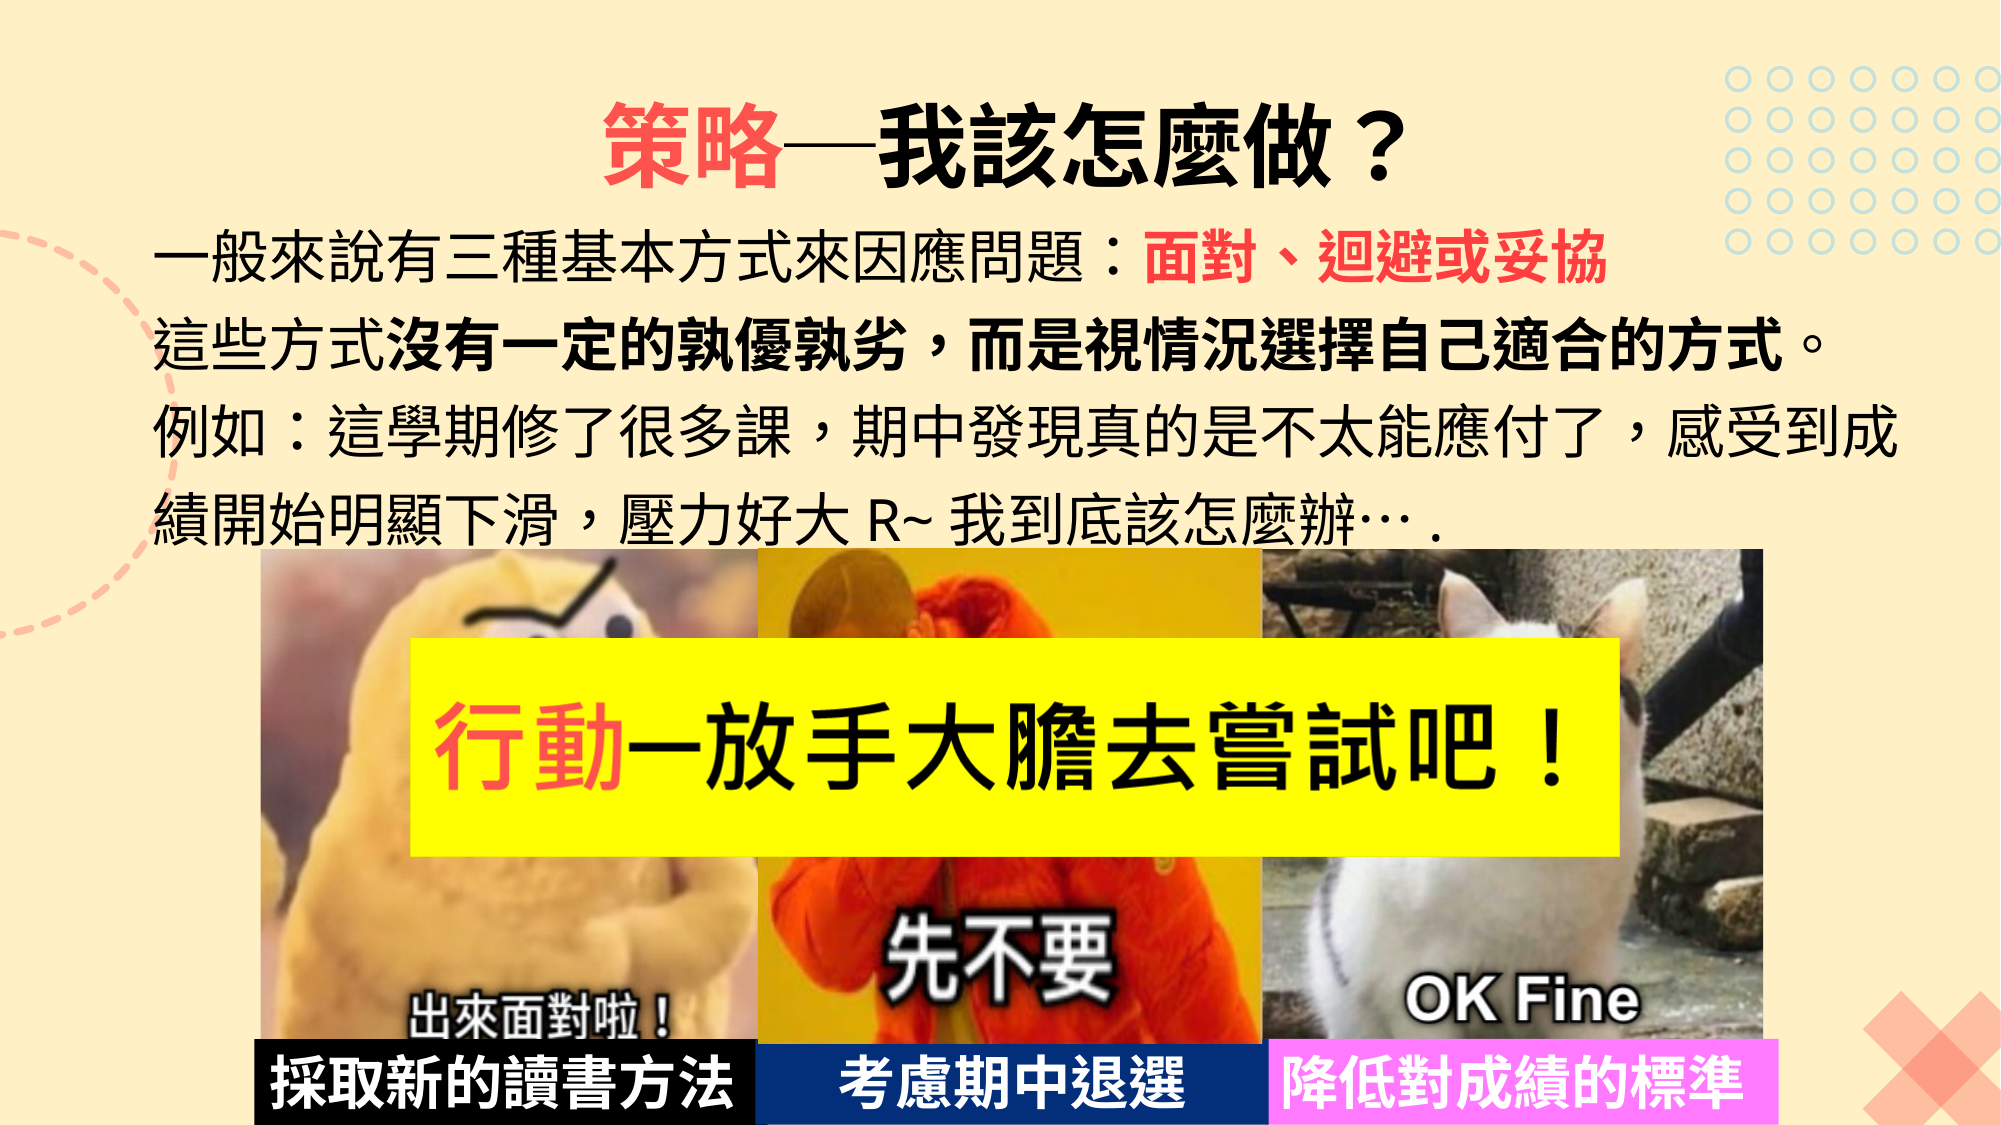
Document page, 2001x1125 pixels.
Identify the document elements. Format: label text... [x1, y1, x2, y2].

picture [260, 548, 1764, 1044]
text_box 採取新的讀書方法 [254, 1039, 755, 1125]
text_box 降低對成績的標準 [1269, 1038, 1779, 1125]
text_box 考慮期中退選 [755, 1038, 1269, 1125]
text_box 一般來說有三種基本方式來因應問題：面對、迴避或妥協 這些方式沒有一定的孰優孰劣，而是視情況選擇自己適合的方式。 例如：這學期修了很多課，期中發現真的是不太能應付了，感受到成績開始明顯下滑，壓力好大R~我到底該怎麼辦…. [137, 188, 1927, 549]
title 策略─我該怎麼做？ [72, 73, 1955, 203]
